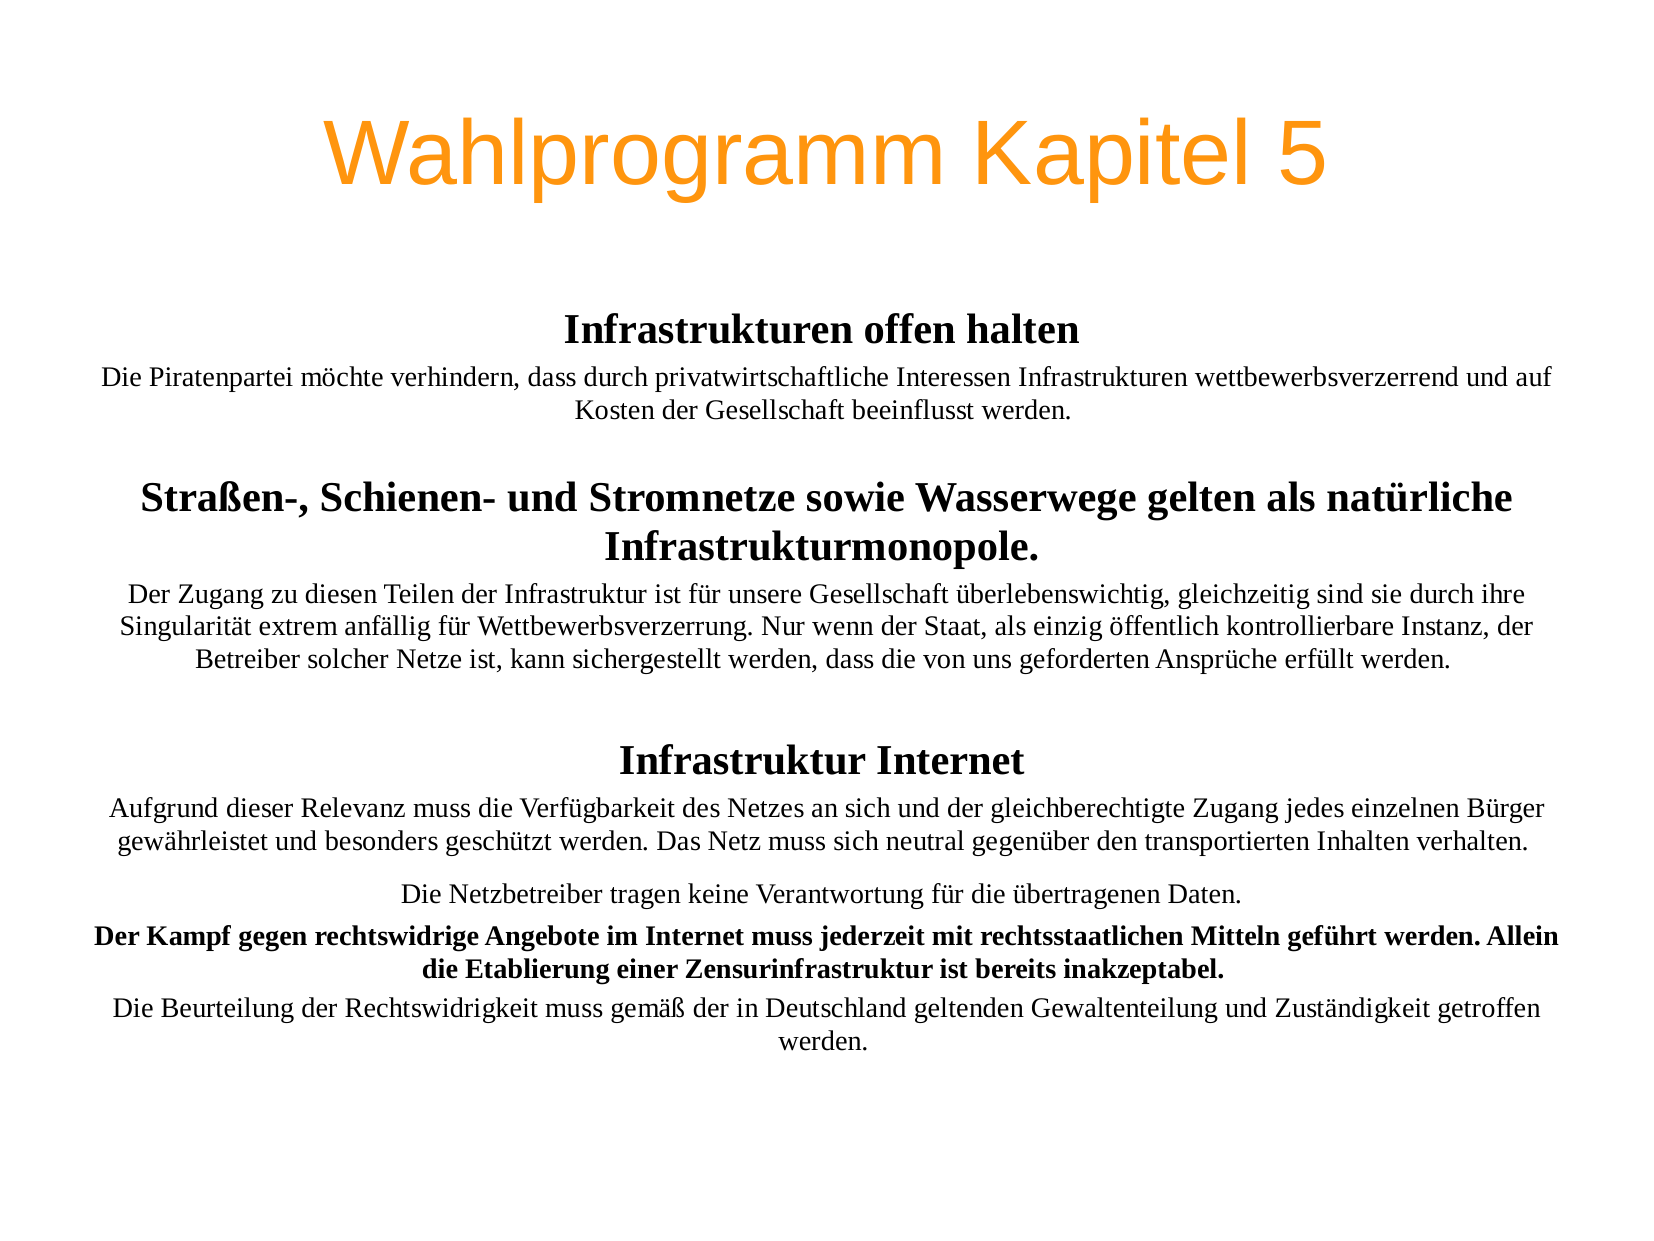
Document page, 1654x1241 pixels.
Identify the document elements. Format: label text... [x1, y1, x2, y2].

chart [82, 290, 1570, 1109]
title Wahlprogramm Kapitel 5 [82, 56, 1571, 250]
